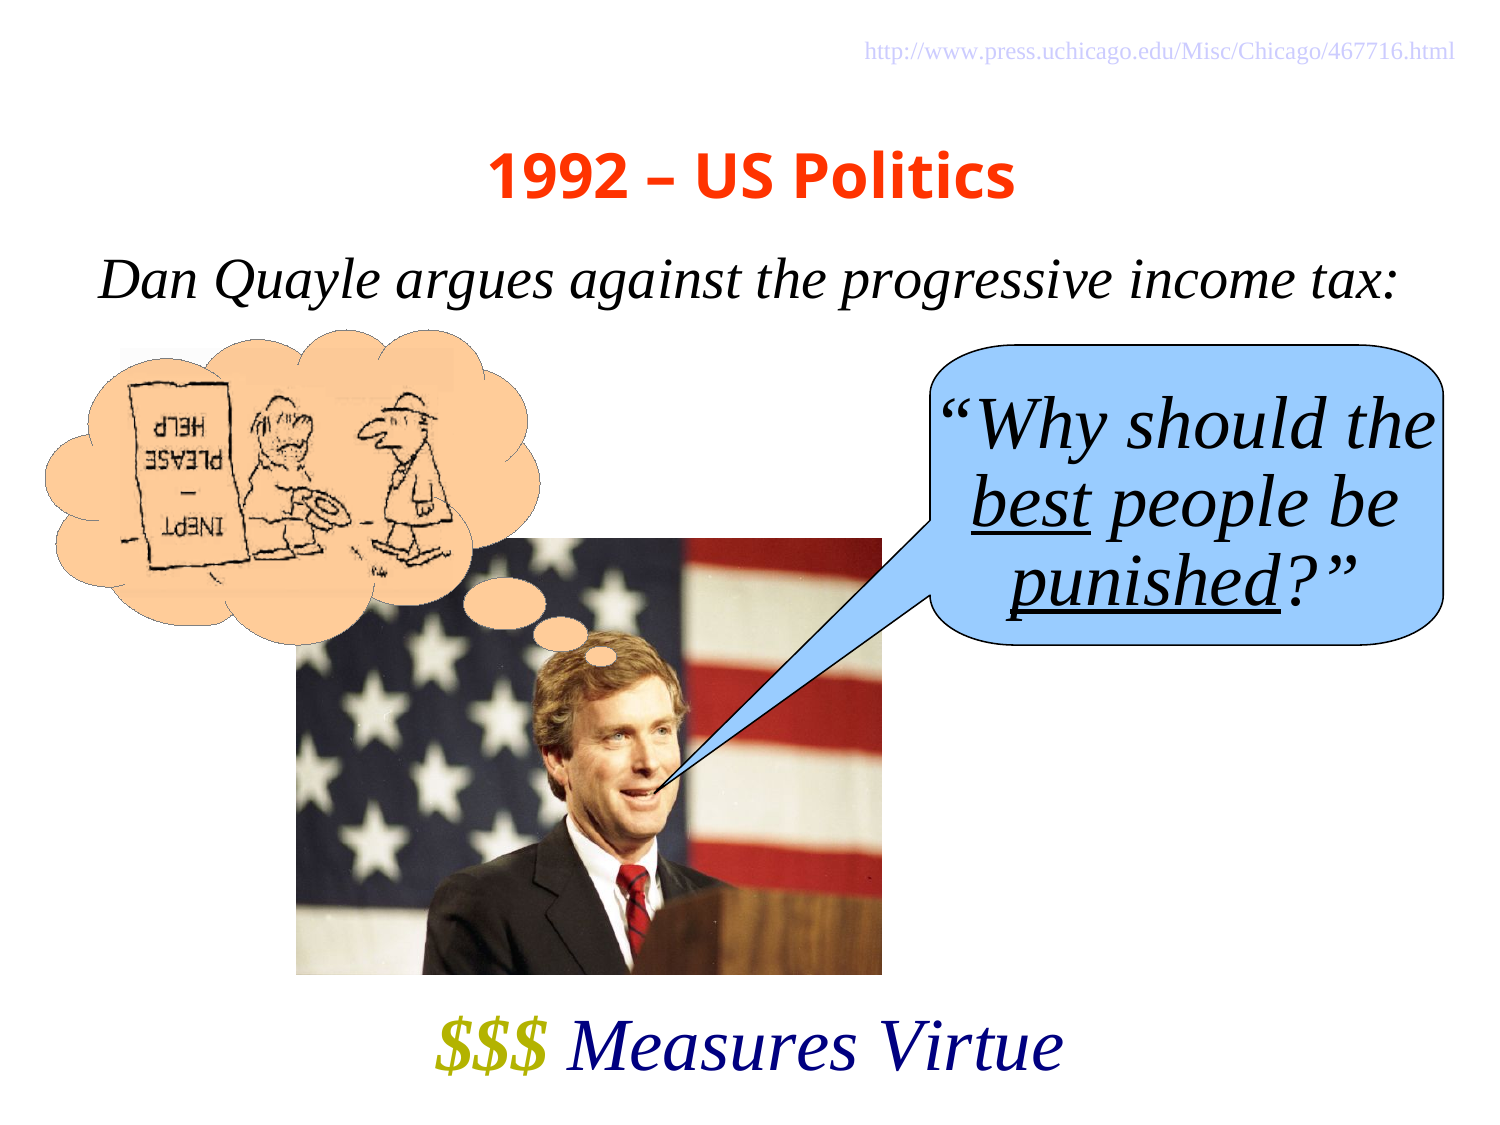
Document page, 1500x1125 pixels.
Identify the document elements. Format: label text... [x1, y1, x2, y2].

text_box [225, 339, 292, 348]
picture [120, 348, 882, 976]
text_box “Why should the best people be punished?” [913, 369, 1457, 539]
text_box [584, 646, 618, 667]
text_box [463, 577, 547, 630]
text_box [306, 329, 541, 587]
text_box $$$ Measures Virtue [0, 990, 1500, 1081]
text_box [942, 345, 1431, 369]
text_box [379, 601, 434, 606]
text_box [45, 372, 120, 599]
text_box Dan Quayle argues against the progressive income tax: [45, 233, 1456, 394]
text_box [533, 616, 589, 652]
text_box http://www.press.uchicago.edu/Misc/Chicago/467716.html [753, 26, 1471, 79]
text_box [122, 601, 370, 646]
text_box [654, 537, 1444, 794]
text_box 1992 – US Politics [30, 138, 1474, 208]
